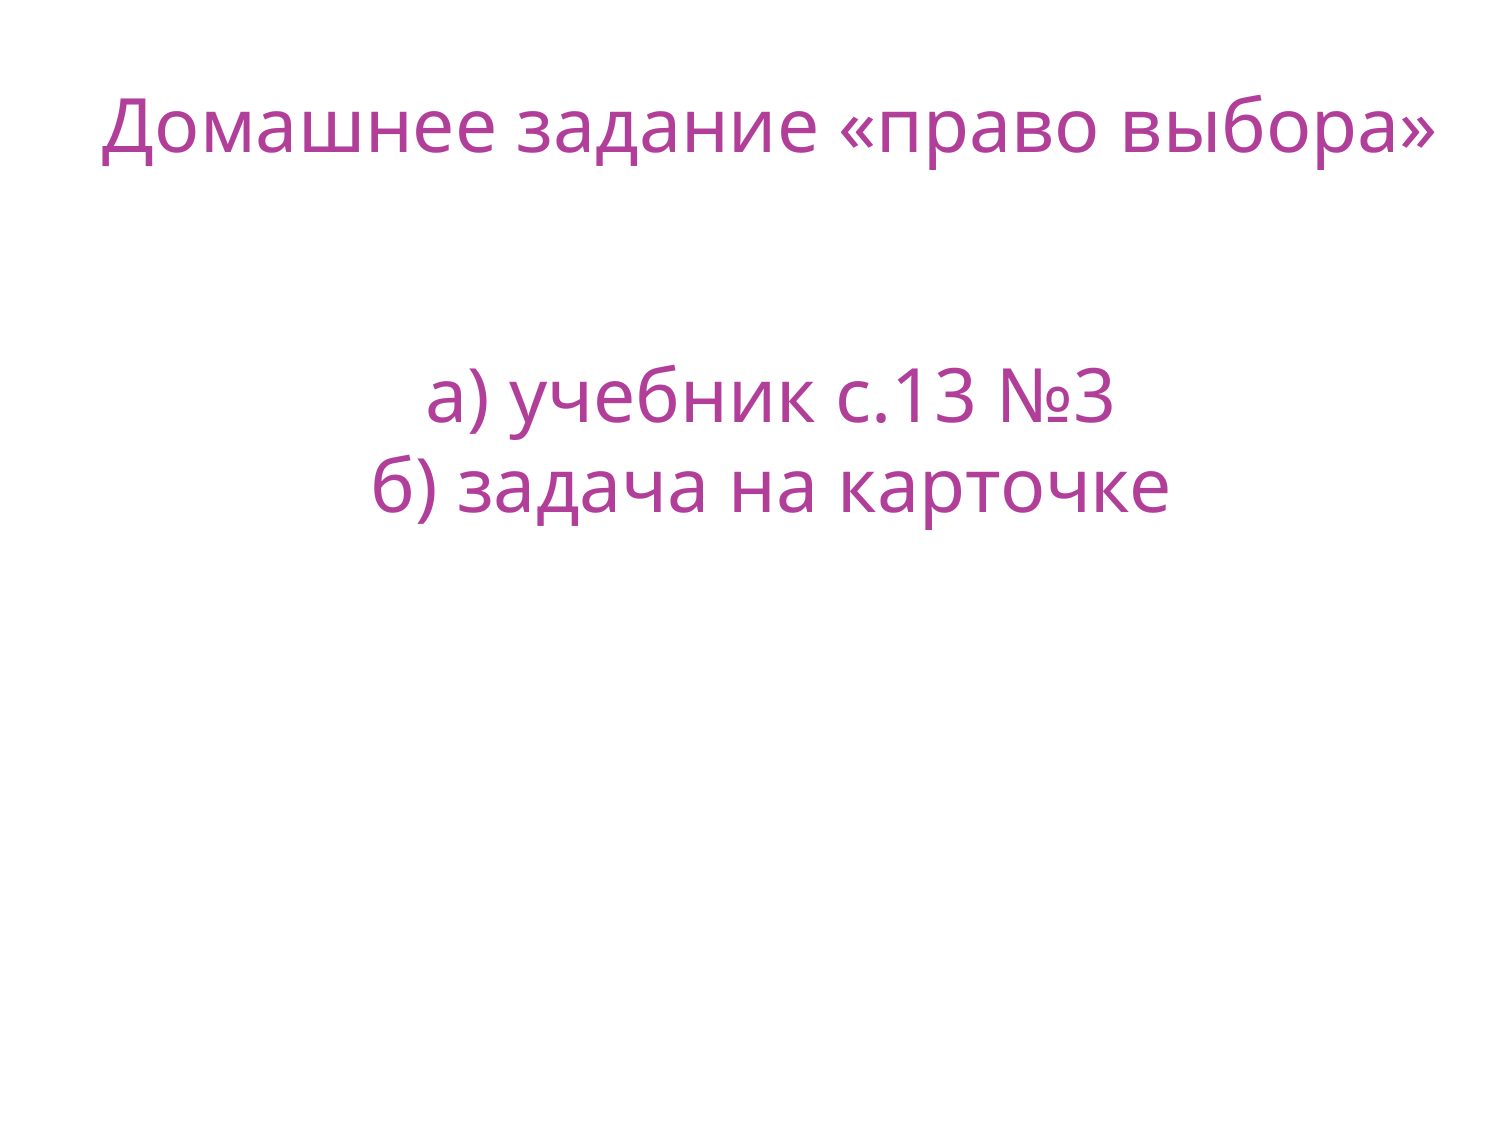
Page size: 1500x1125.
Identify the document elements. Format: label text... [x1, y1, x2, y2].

title Домашнее задание «право выбора» а) учебник с.13 №3 б) задача на карточке [82, 70, 1461, 894]
